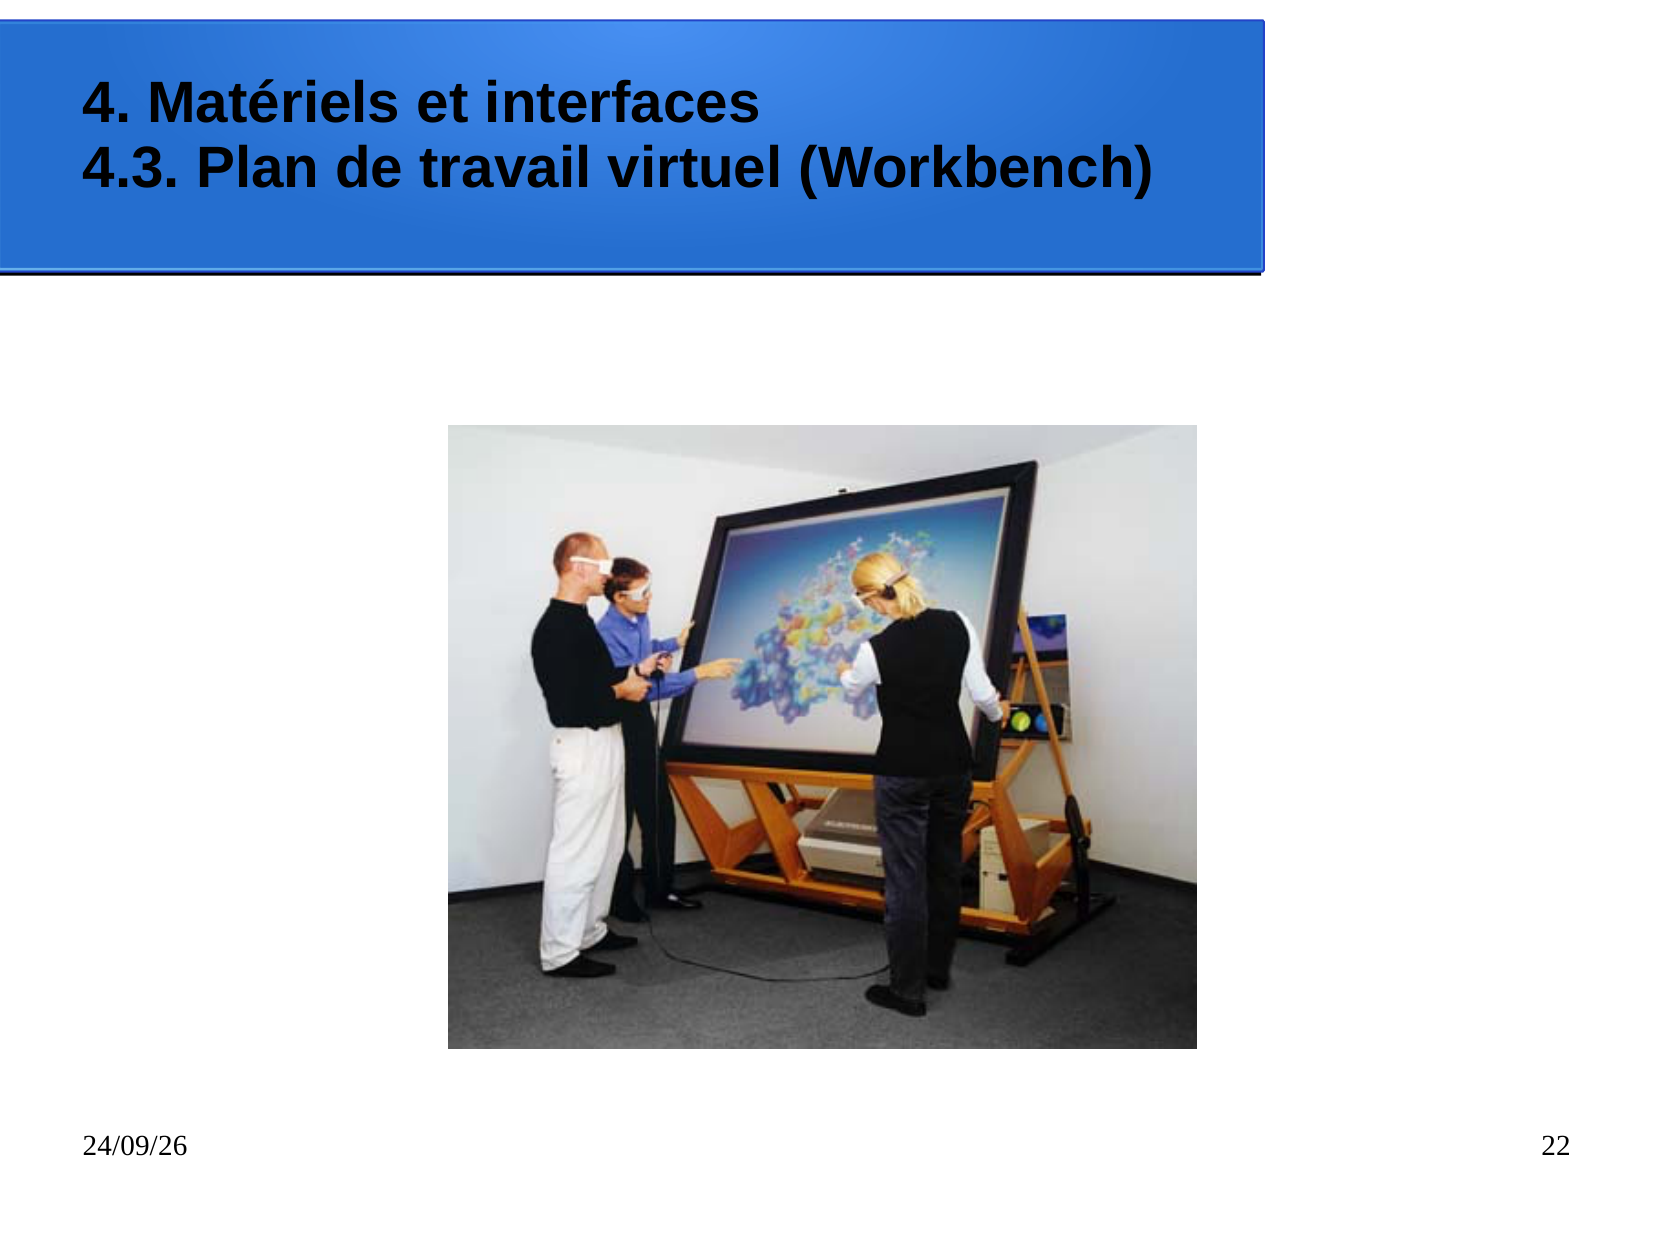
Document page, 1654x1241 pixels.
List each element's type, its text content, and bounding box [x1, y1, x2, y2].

picture [448, 425, 1197, 1049]
title 4. Matériels et interfaces 4.3. Plan de travail virtuel (Workbench) [82, 69, 1264, 265]
